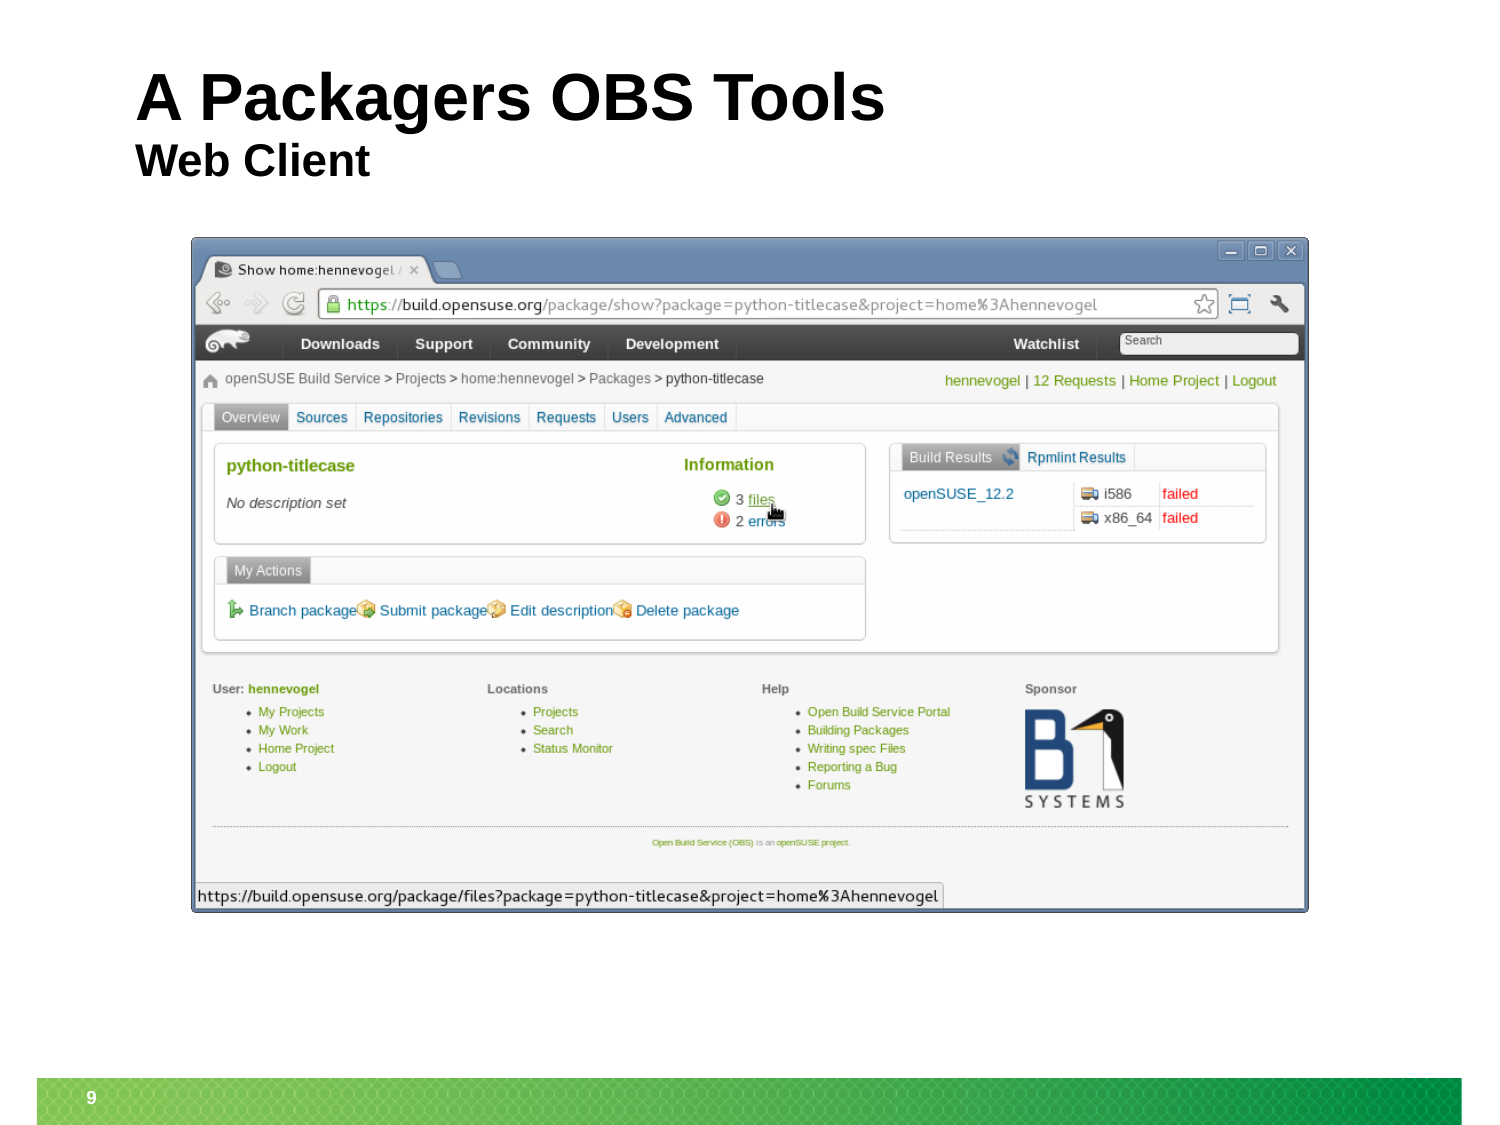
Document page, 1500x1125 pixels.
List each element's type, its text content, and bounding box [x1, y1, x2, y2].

title A Packagers OBS Tools Web Client [135, 41, 1372, 204]
picture [36, 1078, 1462, 1125]
picture [191, 237, 1309, 913]
